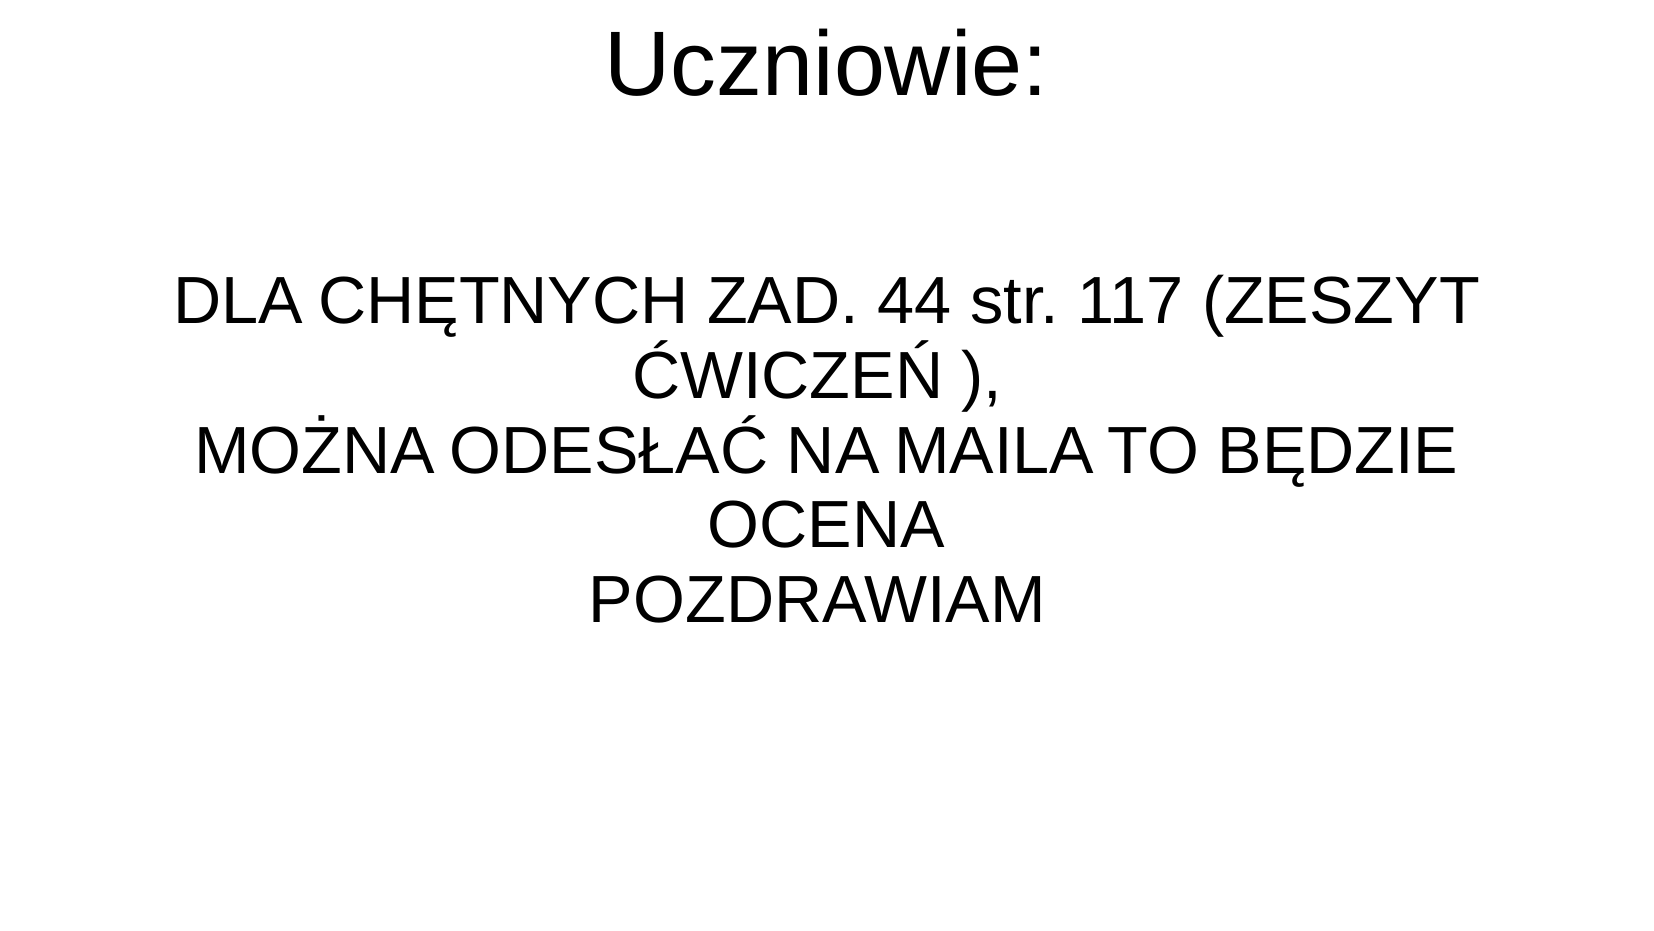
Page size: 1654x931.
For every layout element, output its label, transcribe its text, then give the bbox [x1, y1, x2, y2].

subtitle DLA CHĘTNYCH ZAD. 44 str. 117 (ZESZYT ĆWICZEŃ ), MOŻNA ODESŁAĆ NA MAILA TO BĘDZIE OCENA POZDRAWIAM [82, 0, 1571, 931]
